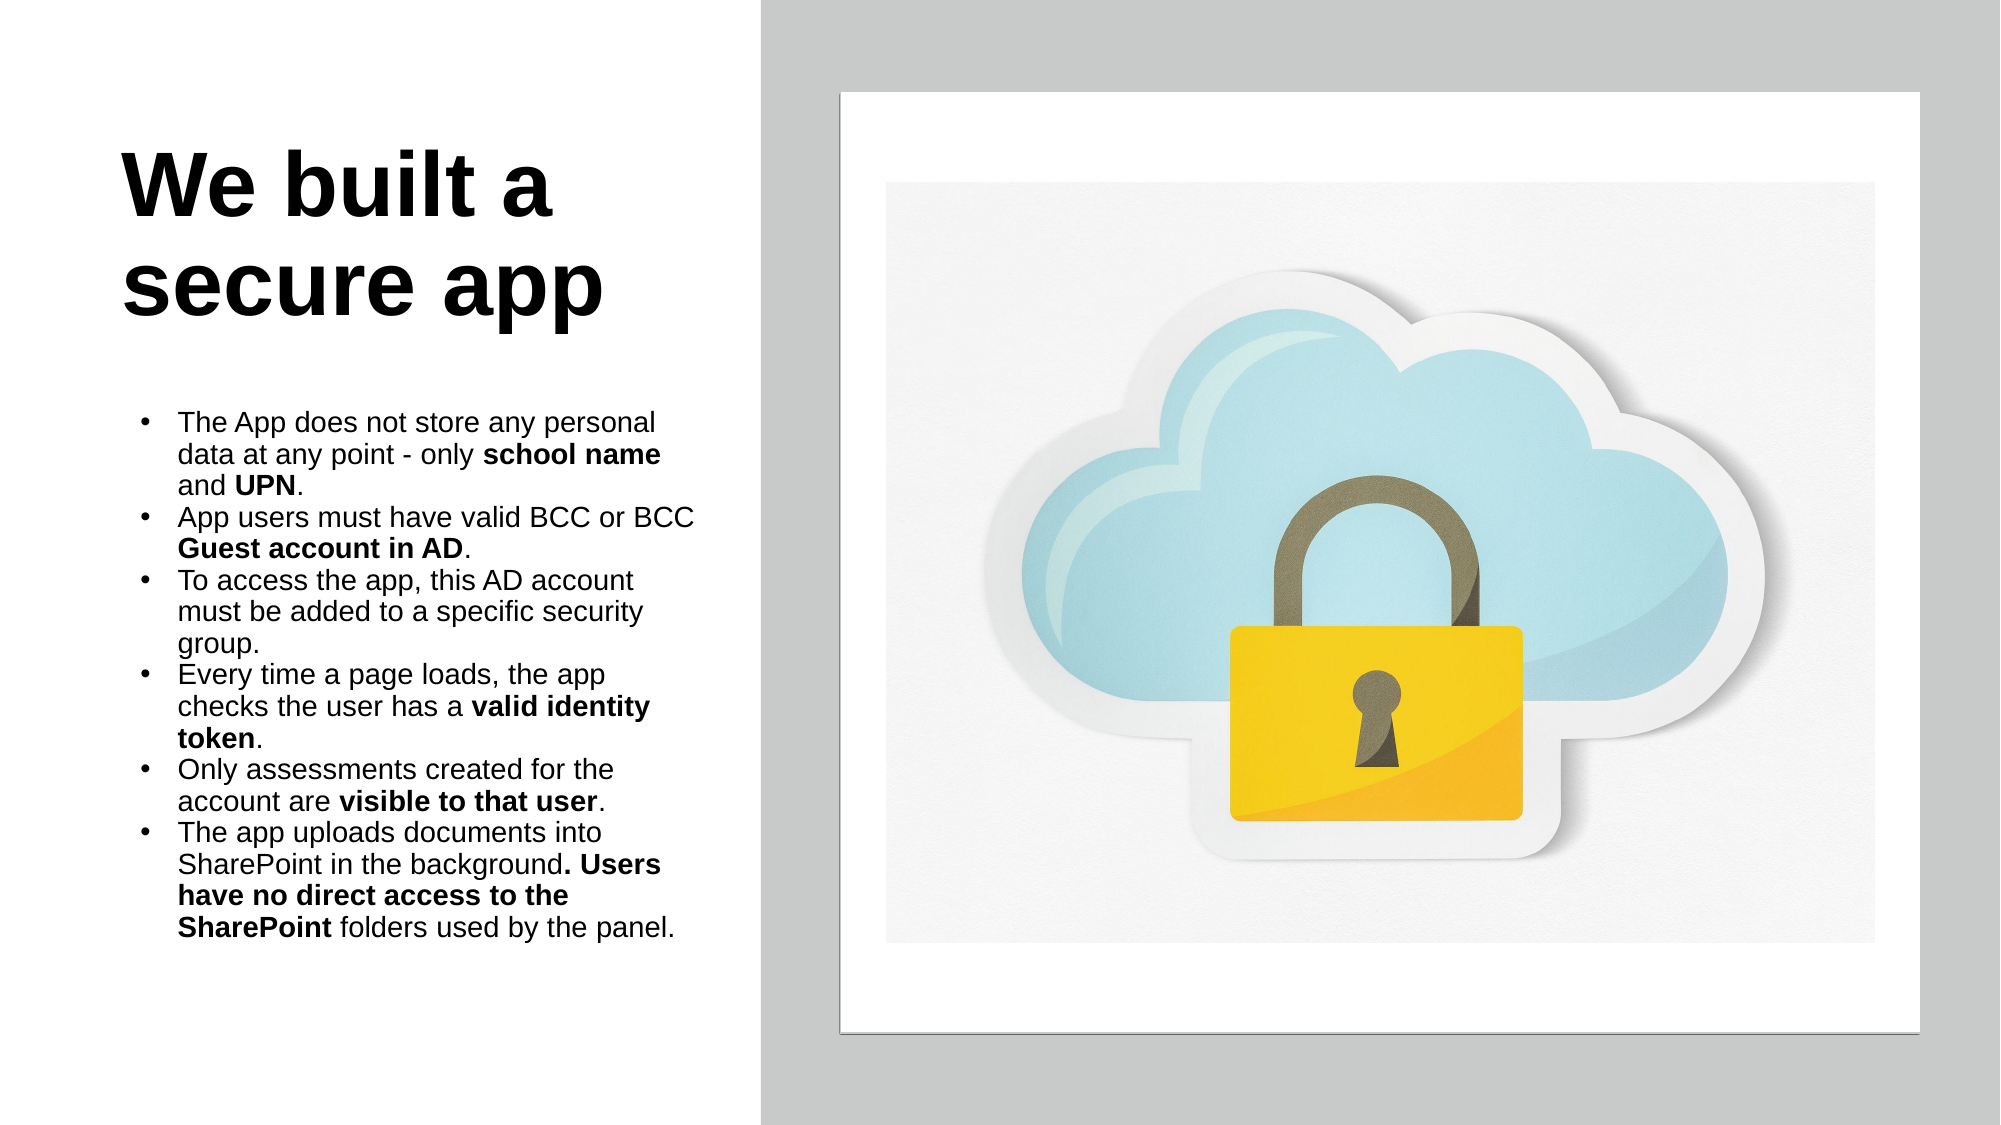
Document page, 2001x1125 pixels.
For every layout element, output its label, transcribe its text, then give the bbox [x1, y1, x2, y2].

text_box [760, 0, 2000, 1125]
picture [886, 182, 1875, 943]
title We built a secure app [106, 103, 682, 370]
text_box The App does not store any personal data at any point - only school name and UPN. App users must have valid BCC or BCC Guest account in AD. To access the app, this AD account must be added to a specific security group. Every time a page loads, the app checks the user has a valid identity token. Only assessments created for the account are visible to that user. The app uploads documents into SharePoint in the background. Users have no direct access to the SharePoint folders used by the panel. [106, 399, 715, 1021]
